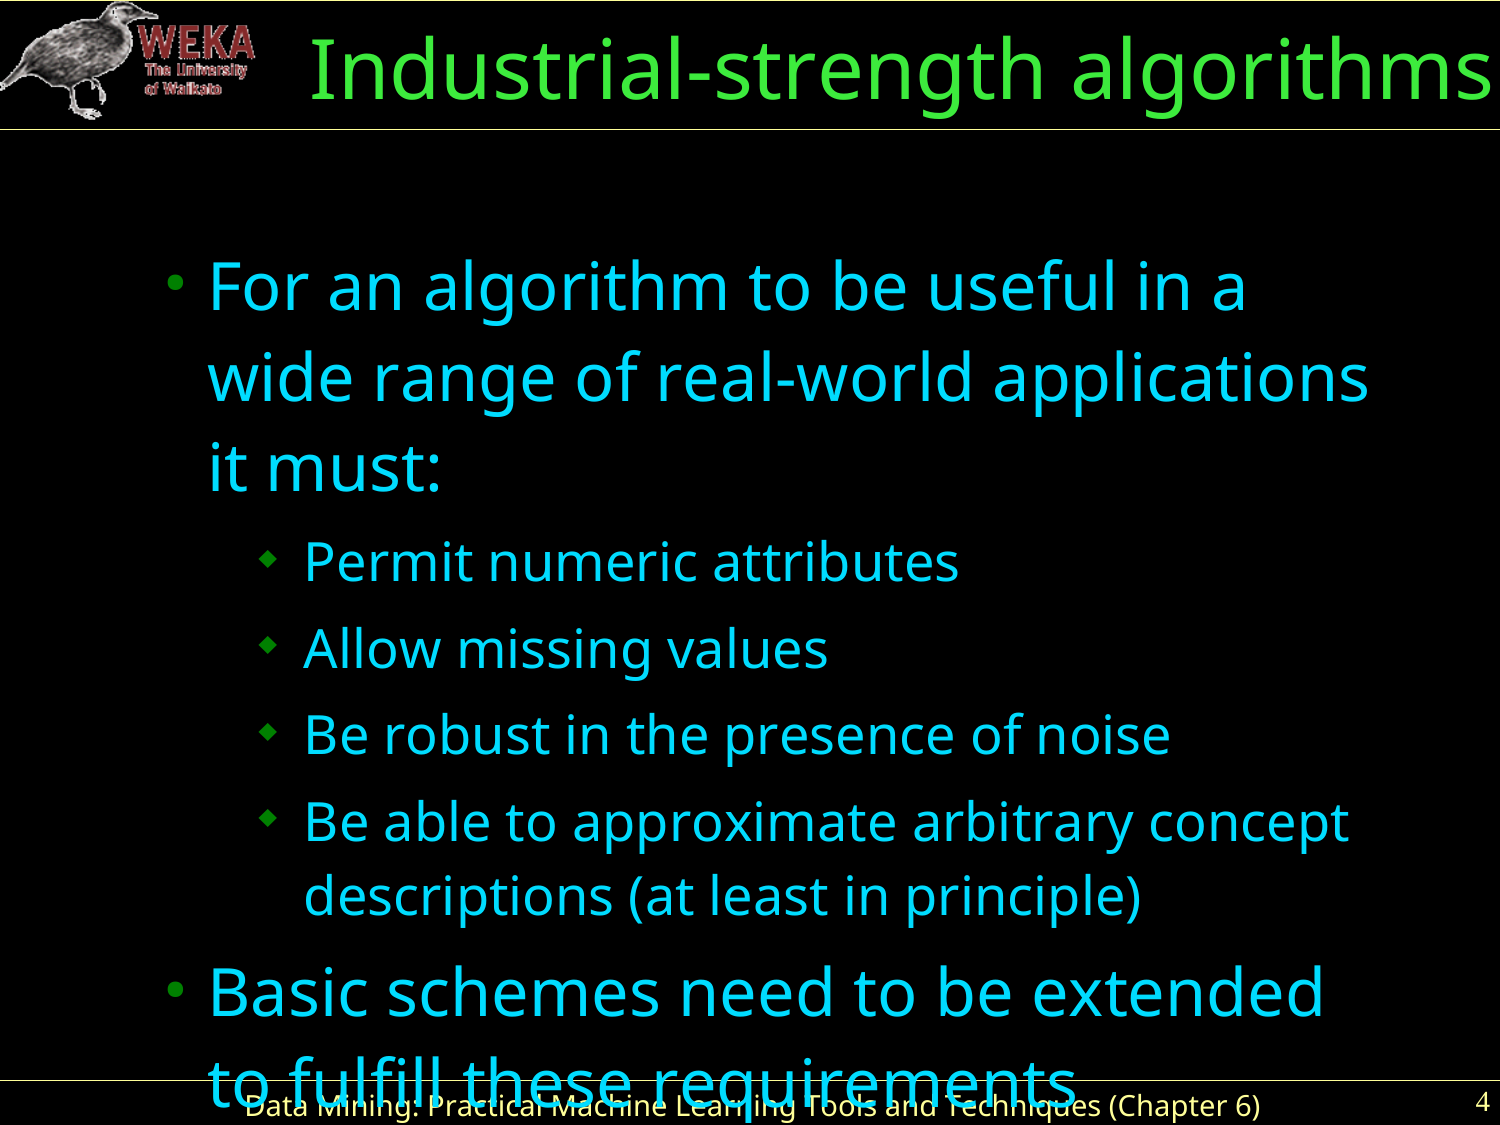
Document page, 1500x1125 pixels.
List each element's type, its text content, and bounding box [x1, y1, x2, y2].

list For an algorithm to be useful in a wide range of real-world applications it must: Permit numeric attributes Allow missing values Be robust in the presence of noise Be able to approximate arbitrary concept descriptions (at least in principle) Basic schemes need to be extended to fulfill these requirements [149, 231, 1388, 912]
title Industrial-strength algorithms [295, 0, 1500, 148]
picture [0, 1, 266, 129]
